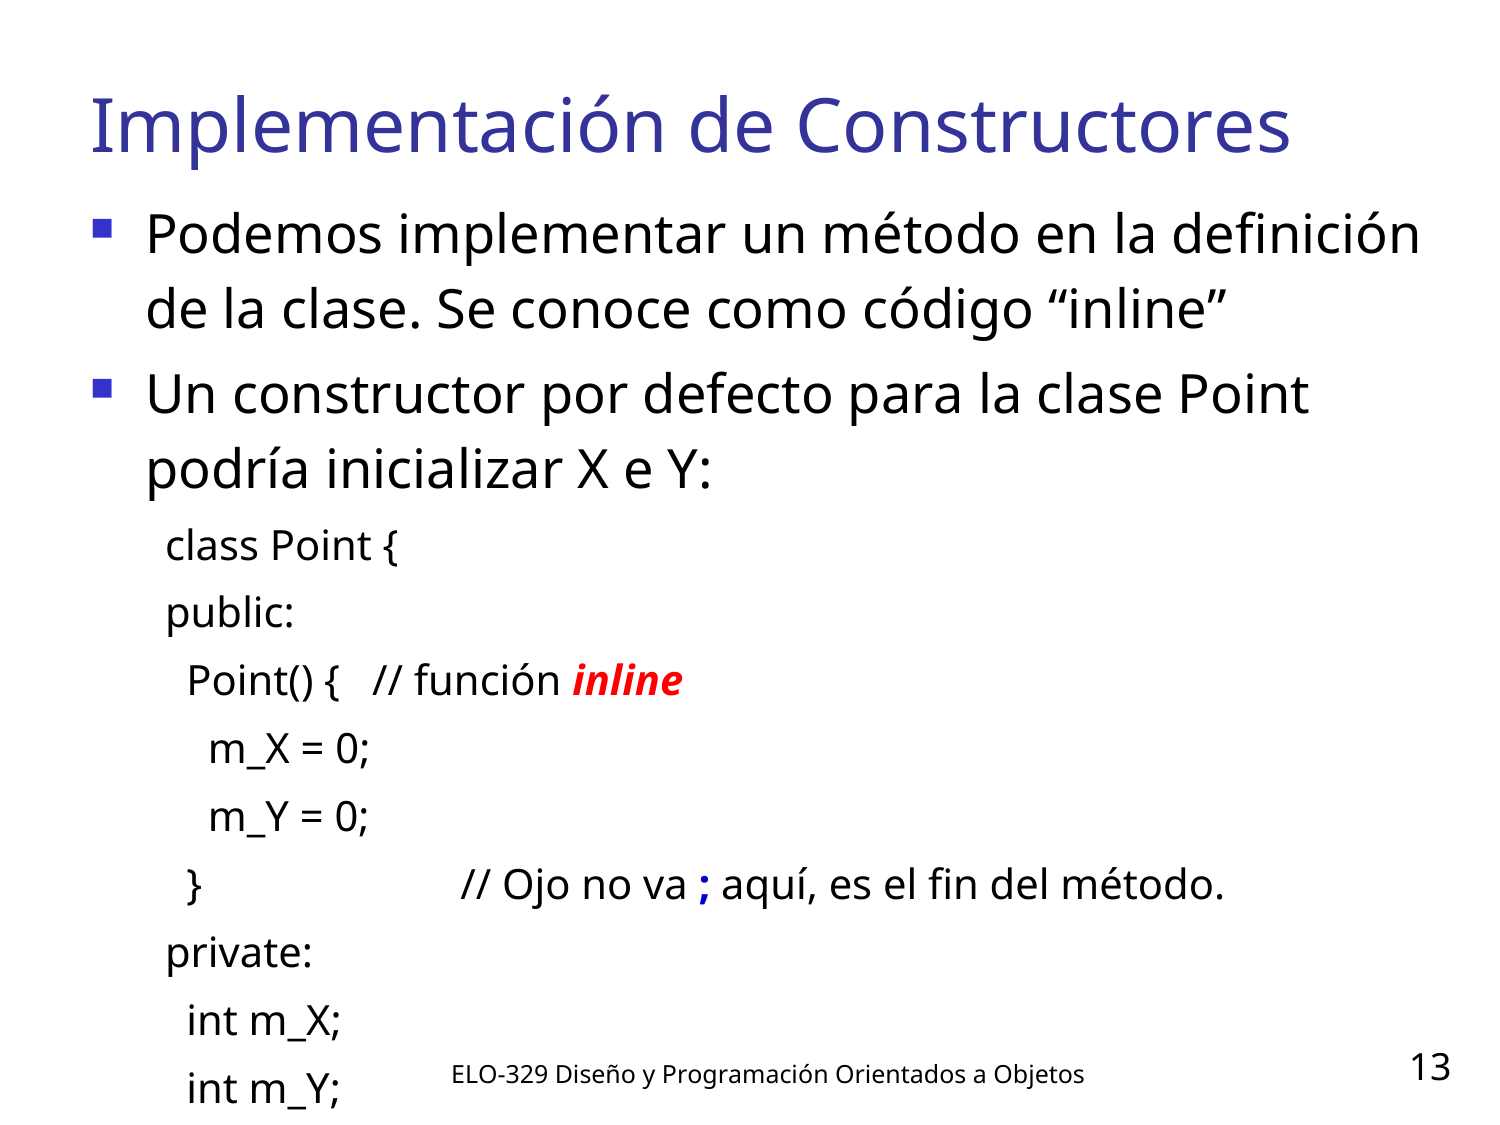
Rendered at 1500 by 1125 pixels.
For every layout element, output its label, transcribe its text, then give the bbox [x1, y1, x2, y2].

title Implementación de Constructores [75, 4, 1500, 183]
list Podemos implementar un método en la definición de la clase. Se conoce como código “inline” Un constructor por defecto para la clase Point podría inicializar X e Y: class Point { public: Point() { // función inline m_X = 0; m_Y = 0; } // Ojo no va ; aquí, es el fin del método. private: int m_X; int m_Y; }; [75, 187, 1462, 1047]
